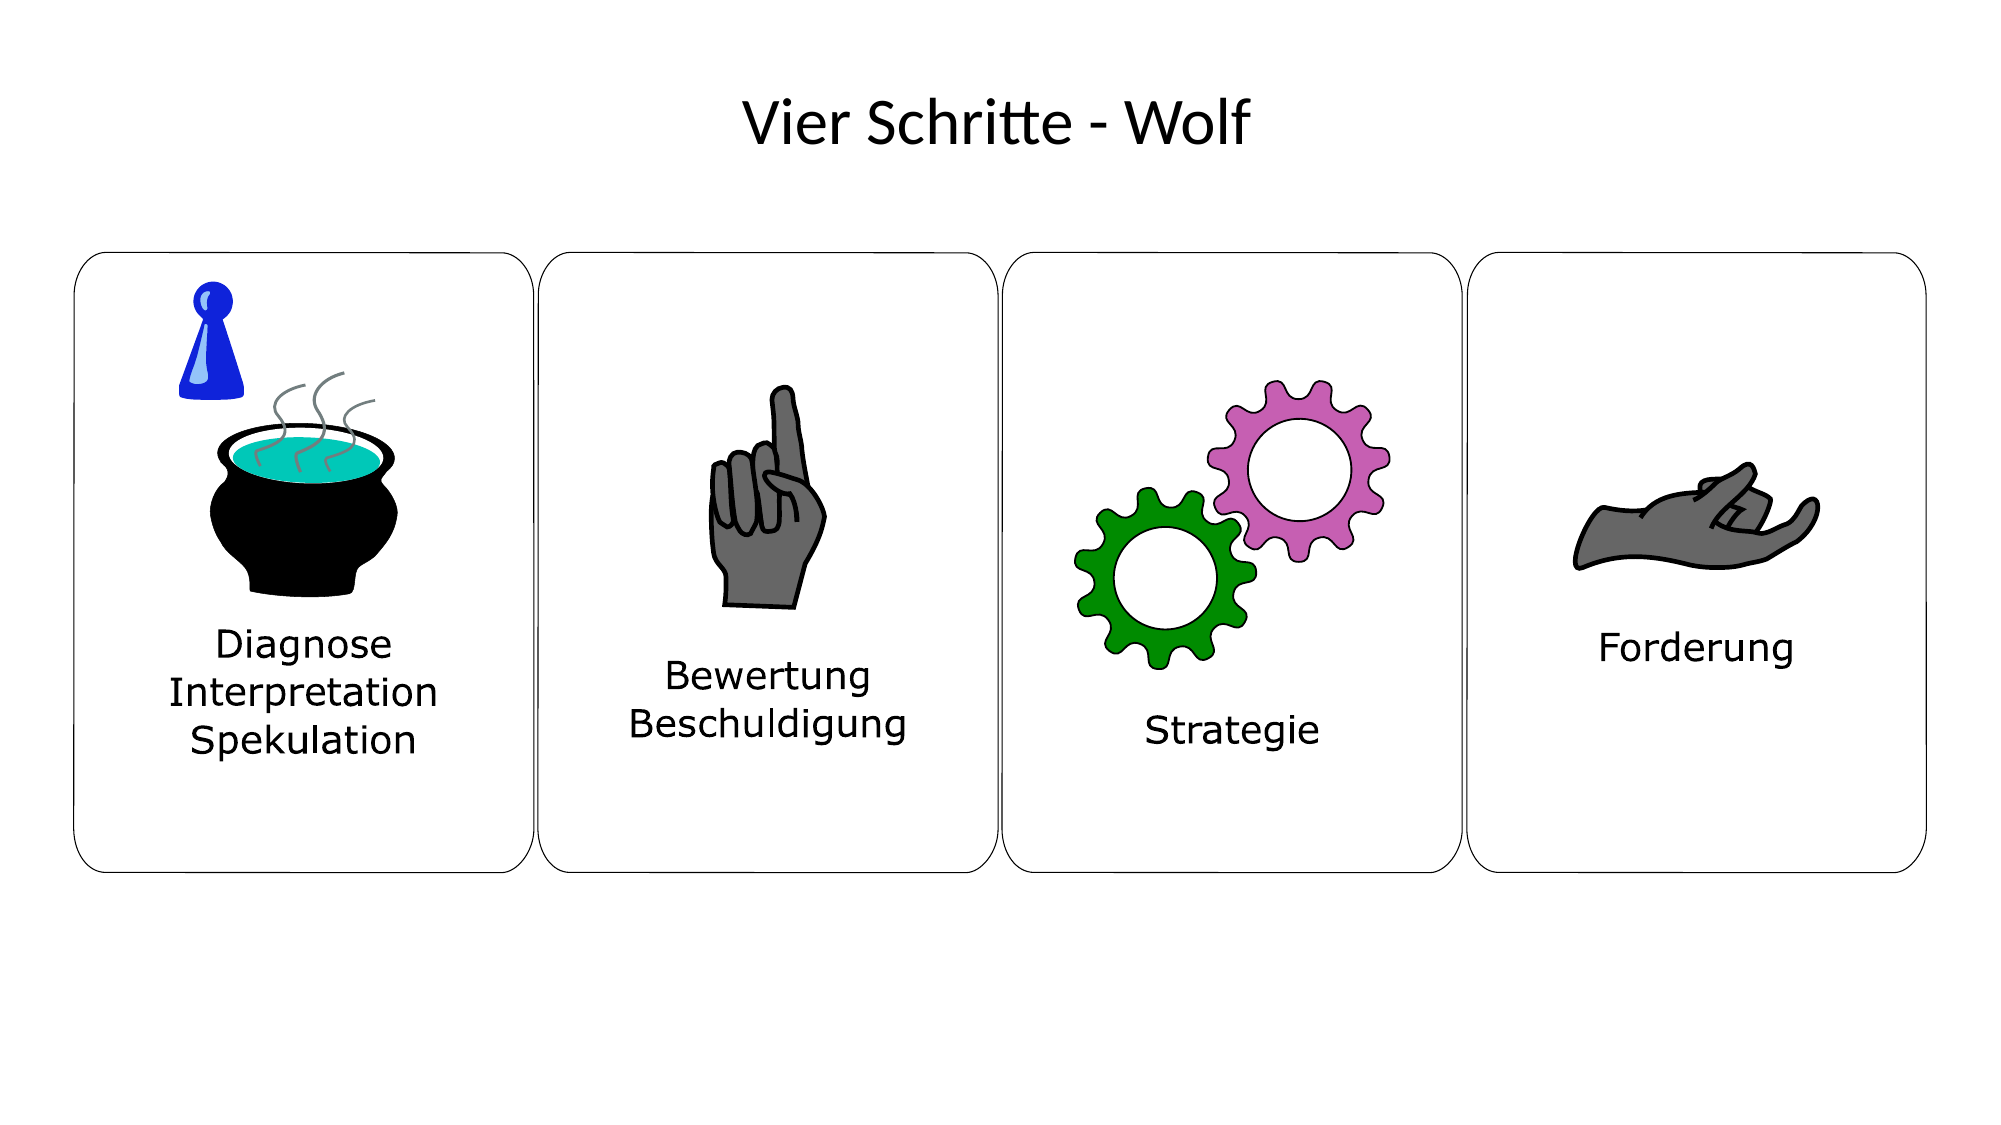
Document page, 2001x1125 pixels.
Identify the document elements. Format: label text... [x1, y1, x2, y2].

text_box [366, 678, 380, 706]
text_box [383, 684, 387, 706]
text_box [827, 667, 845, 690]
text_box [305, 636, 323, 658]
text_box [746, 667, 766, 690]
text_box [1684, 639, 1704, 662]
text_box [362, 732, 367, 754]
text_box [838, 715, 857, 738]
text_box [218, 629, 242, 658]
text_box [1264, 721, 1284, 752]
text_box [241, 731, 262, 755]
text_box [770, 662, 799, 690]
text_box [1661, 631, 1680, 662]
text_box [720, 707, 739, 738]
text_box [322, 731, 341, 755]
text_box [266, 683, 286, 714]
text_box [1750, 639, 1768, 661]
text_box [631, 709, 653, 738]
text_box [1207, 381, 1390, 562]
text_box [1225, 716, 1240, 745]
text_box [371, 731, 391, 755]
text_box [1241, 721, 1261, 745]
text_box [225, 683, 246, 706]
text_box [849, 667, 869, 698]
text_box [1146, 715, 1169, 745]
text_box [885, 715, 905, 746]
text_box [1575, 464, 1818, 569]
text_box [1188, 722, 1203, 744]
text_box [803, 716, 808, 738]
text_box [1645, 640, 1660, 662]
text_box [371, 636, 391, 659]
text_box [667, 660, 689, 690]
text_box [313, 725, 317, 753]
text_box [1298, 721, 1319, 745]
text_box [1074, 487, 1257, 670]
text_box [699, 715, 717, 738]
text_box [1171, 716, 1185, 745]
text_box [802, 668, 820, 690]
text_box [288, 732, 307, 755]
text_box [744, 715, 763, 738]
text_box [290, 684, 305, 706]
text_box [1202, 721, 1222, 745]
text_box [188, 683, 206, 706]
text_box [417, 683, 436, 706]
text_box [343, 683, 362, 707]
text_box [392, 683, 412, 707]
text_box [1709, 640, 1722, 662]
text_box [1620, 639, 1641, 662]
text_box [679, 715, 696, 738]
text_box [778, 707, 798, 738]
text_box [1290, 722, 1294, 744]
text_box [1725, 640, 1743, 662]
text_box [210, 423, 398, 597]
text_box [247, 636, 251, 658]
text_box Vier Schritte - Wolf [726, 70, 1274, 167]
text_box [250, 684, 264, 706]
text_box [1601, 632, 1620, 662]
text_box [279, 636, 299, 666]
text_box [691, 667, 712, 690]
text_box [344, 726, 358, 755]
text_box [328, 636, 348, 659]
text_box [351, 636, 368, 659]
text_box [179, 281, 244, 400]
text_box [210, 678, 224, 706]
text_box [813, 715, 832, 746]
text_box [266, 724, 286, 754]
text_box [219, 731, 238, 762]
text_box [395, 731, 414, 754]
text_box [862, 715, 881, 738]
text_box [656, 715, 676, 738]
text_box [306, 683, 325, 706]
text_box [256, 636, 275, 659]
text_box [192, 725, 214, 755]
text_box [711, 387, 825, 608]
text_box [170, 677, 183, 706]
text_box [1772, 639, 1792, 669]
text_box [714, 668, 743, 690]
text_box [327, 678, 341, 706]
